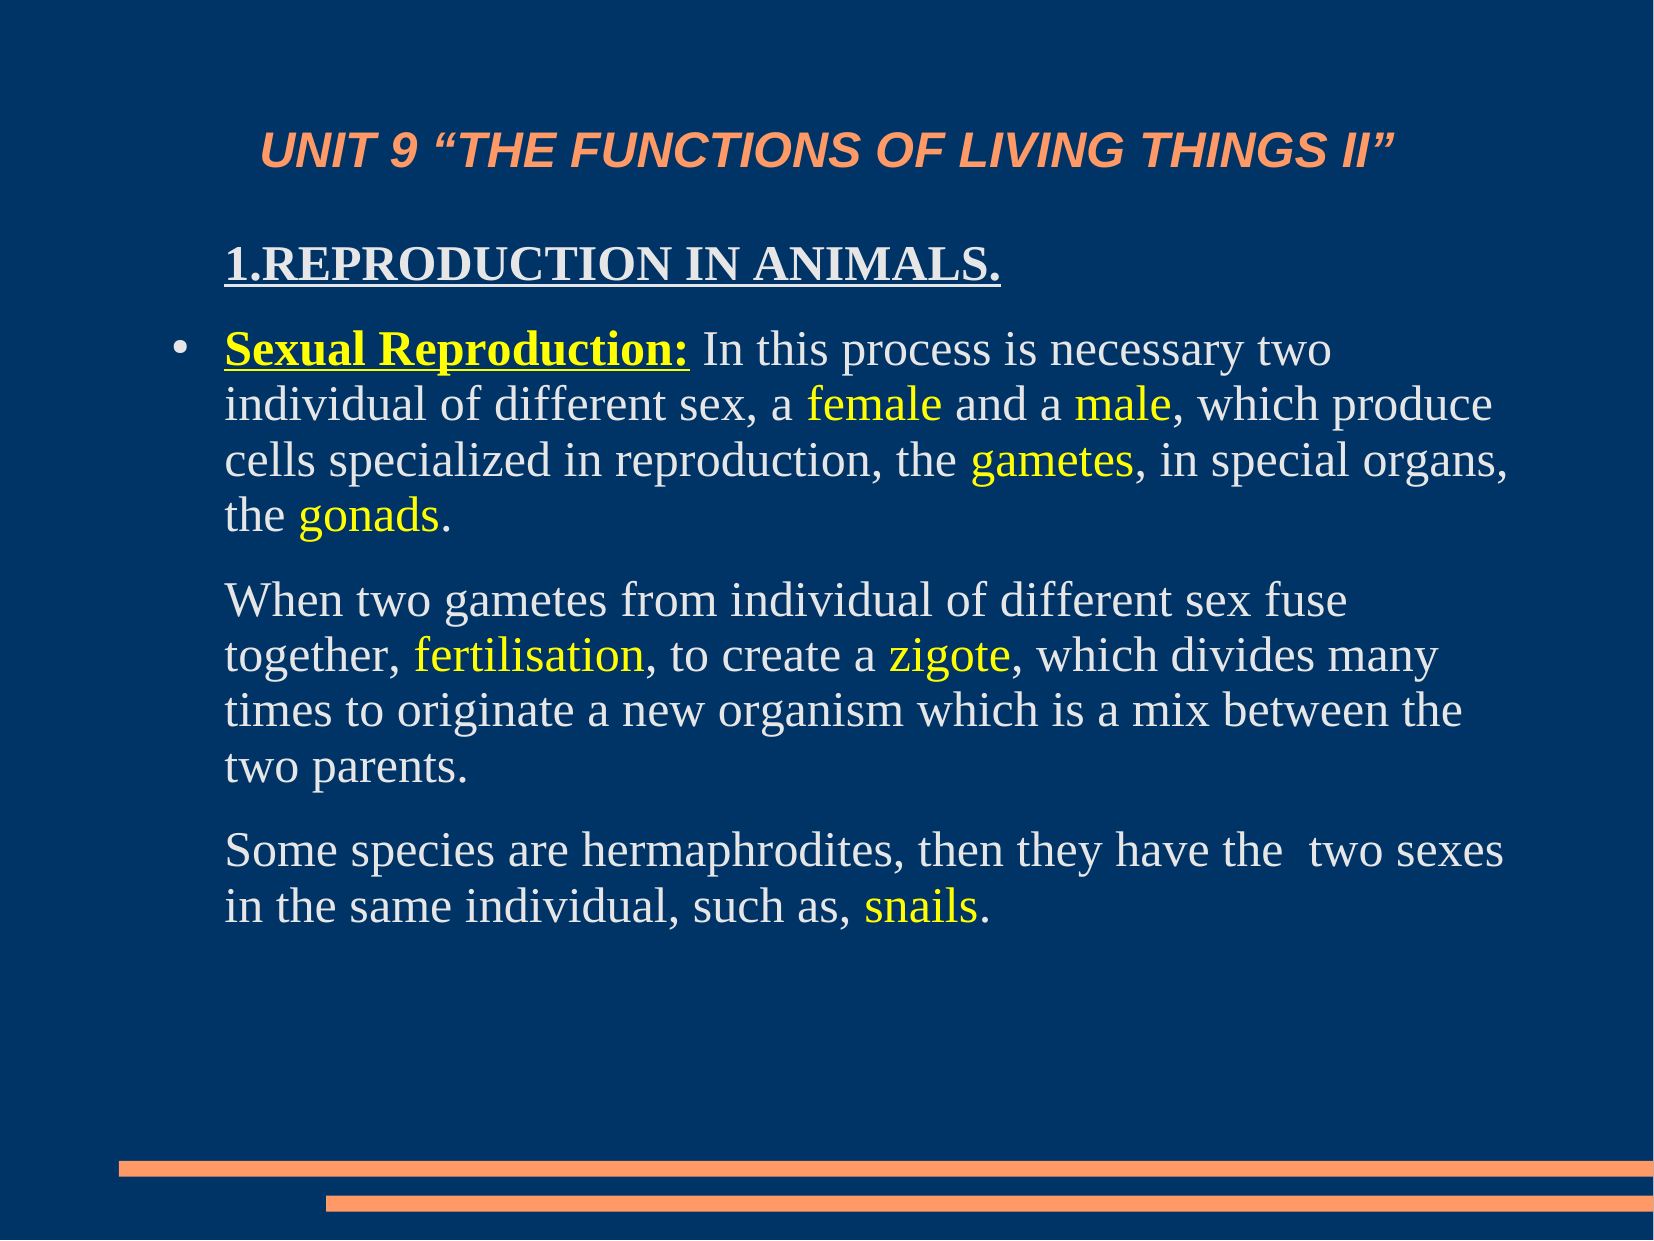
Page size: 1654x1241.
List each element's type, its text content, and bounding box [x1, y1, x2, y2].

list 1.REPRODUCTION IN ANIMALS. Sexual Reproduction: In this process is necessary two individual of different sex, a female and a male, which produce cells specialized in reproduction, the gametes, in special organs, the gonads. When two gametes from individual of different sex fuse together, fertilisation, to create a zigote, which divides many times to originate a new organism which is a mix between the two parents. Some species are hermaphrodites, then they have the two sexes in the same individual, such as, snails. [153, 236, 1535, 1018]
title UNIT 9 “THE FUNCTIONS OF LIVING THINGS II” [121, 46, 1534, 254]
